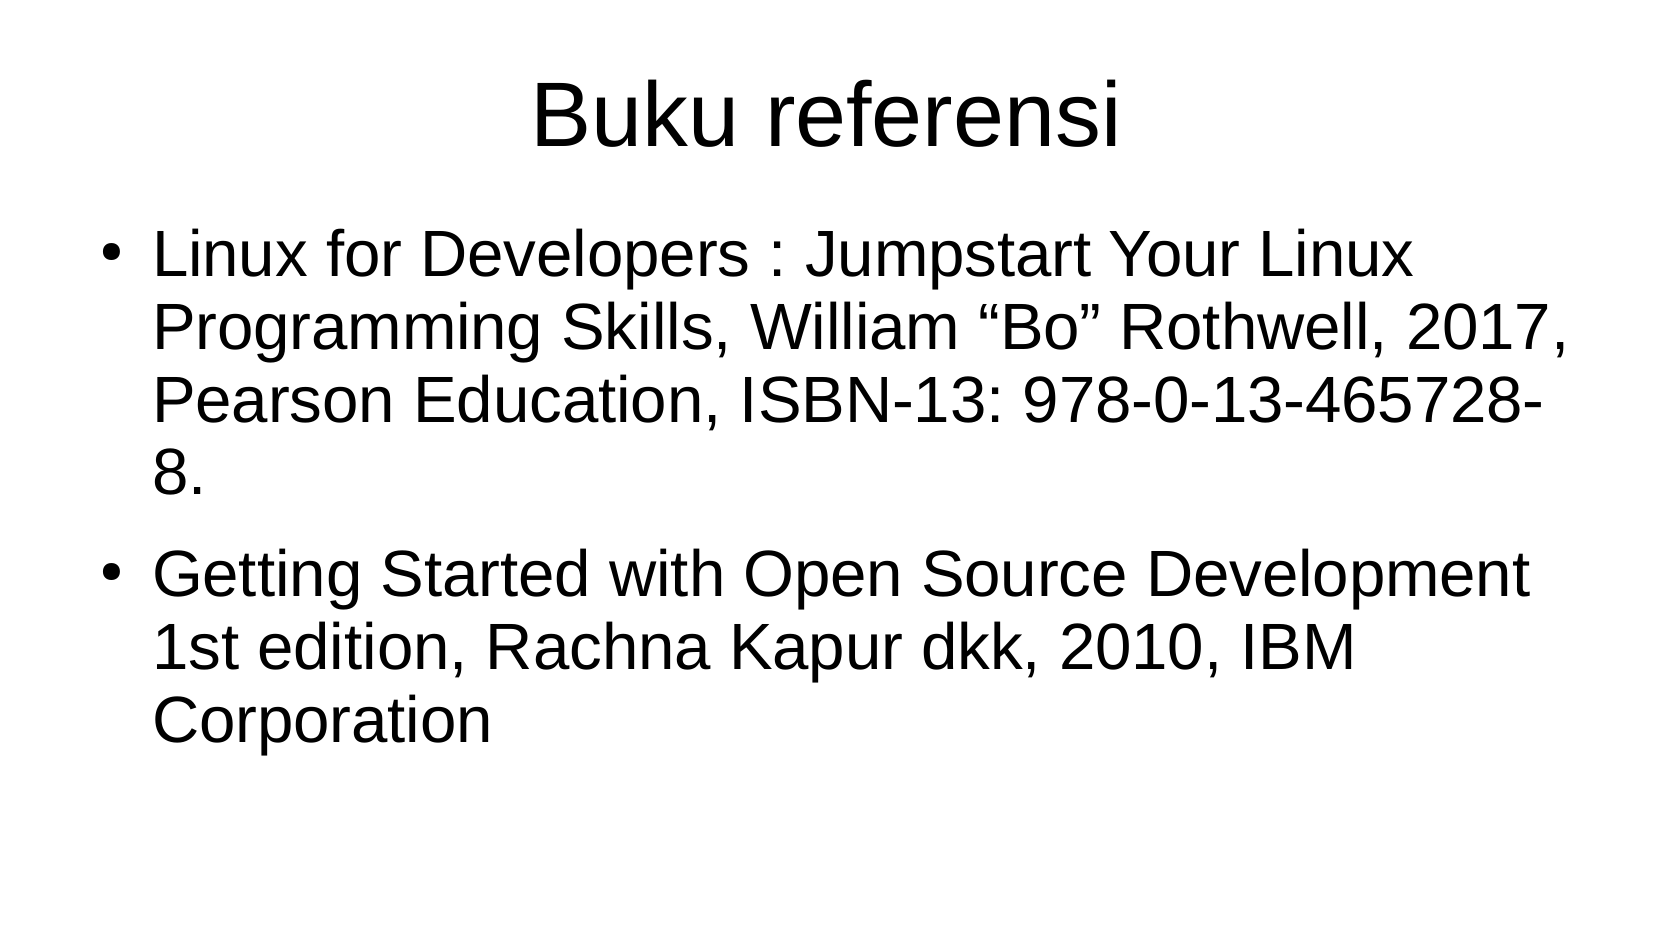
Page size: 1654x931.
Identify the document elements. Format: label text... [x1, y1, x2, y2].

list Linux for Developers : Jumpstart Your Linux Programming Skills, William “Bo” Rothwell, 2017, Pearson Education, ISBN-13: 978-0-13-465728-8. Getting Started with Open Source Development 1st edition, Rachna Kapur dkk, 2010, IBM Corporation [82, 217, 1571, 758]
title Buku referensi [82, 37, 1571, 193]
